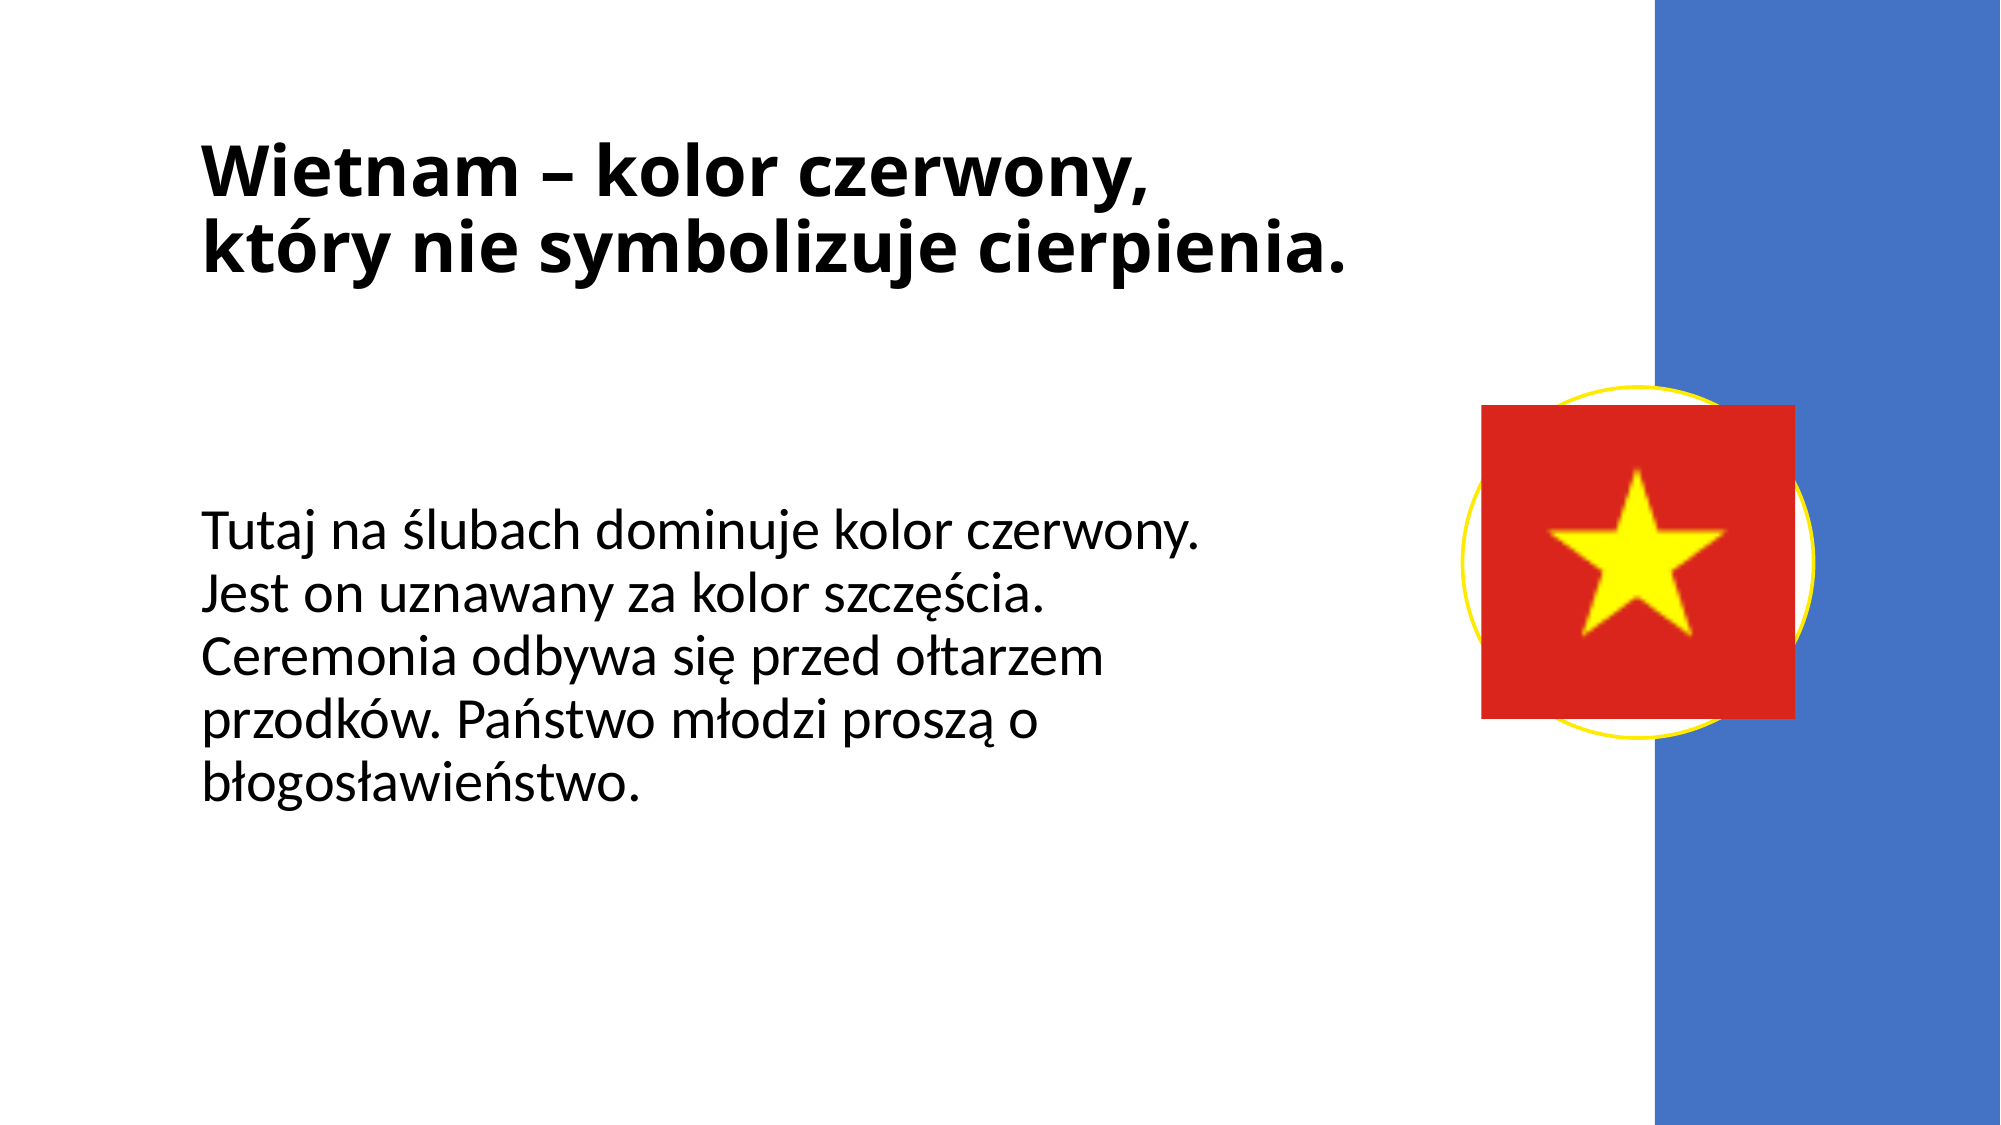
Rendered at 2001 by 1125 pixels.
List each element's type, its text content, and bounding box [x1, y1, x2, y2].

title Wietnam – kolor czerwony, który nie symbolizuje cierpienia. [186, 102, 1413, 321]
text_box [1560, 0, 2000, 1125]
list Tutaj na ślubach dominuje kolor czerwony. Jest on uznawany za kolor szczęścia. Ceremonia odbywa się przed ołtarzem przodków. Państwo młodzi proszą o błogosławieństwo. [186, 373, 1248, 940]
text_box [1462, 484, 1481, 641]
picture [1481, 405, 1796, 720]
